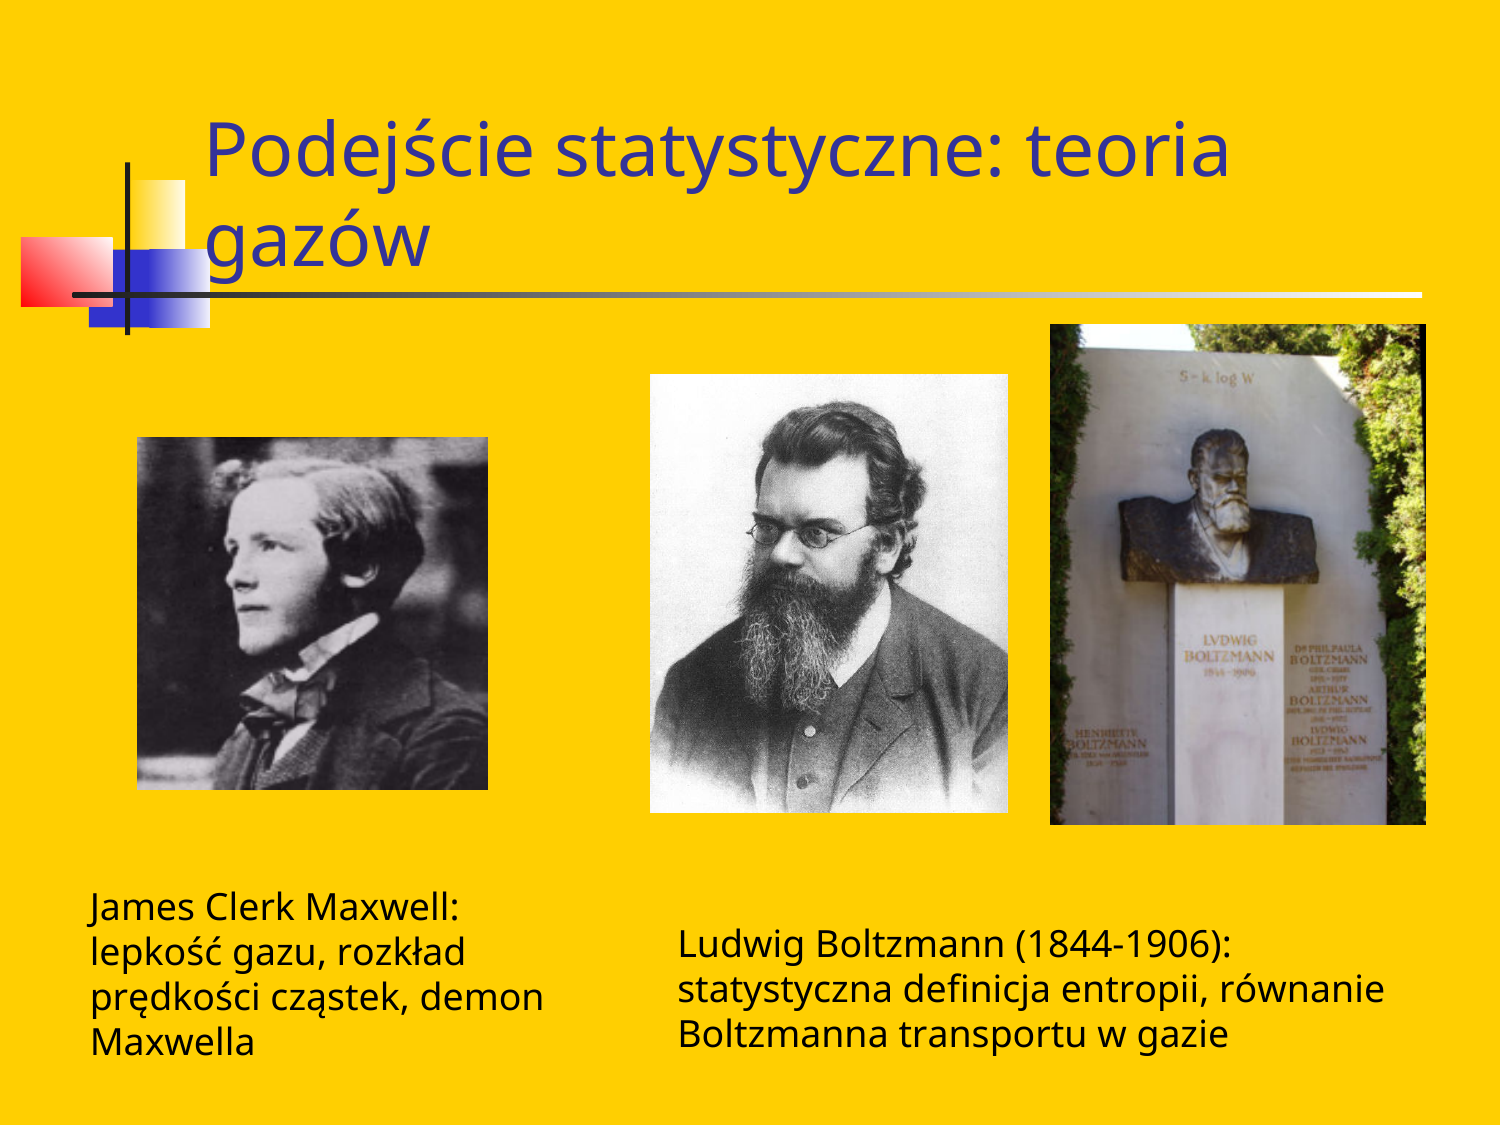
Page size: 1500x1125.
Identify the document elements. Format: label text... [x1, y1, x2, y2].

text_box James Clerk Maxwell: lepkość gazu, rozkład prędkości cząstek, demon Maxwella [75, 874, 601, 1071]
text_box Ludwig Boltzmann (1844-1906): statystyczna definicja entropii, równanie Boltzmanna transportu w gazie [662, 912, 1426, 1063]
picture [137, 437, 488, 790]
picture [1050, 324, 1426, 826]
title Podejście statystyczne: teoria gazów [188, 93, 1468, 289]
picture [650, 374, 1008, 813]
